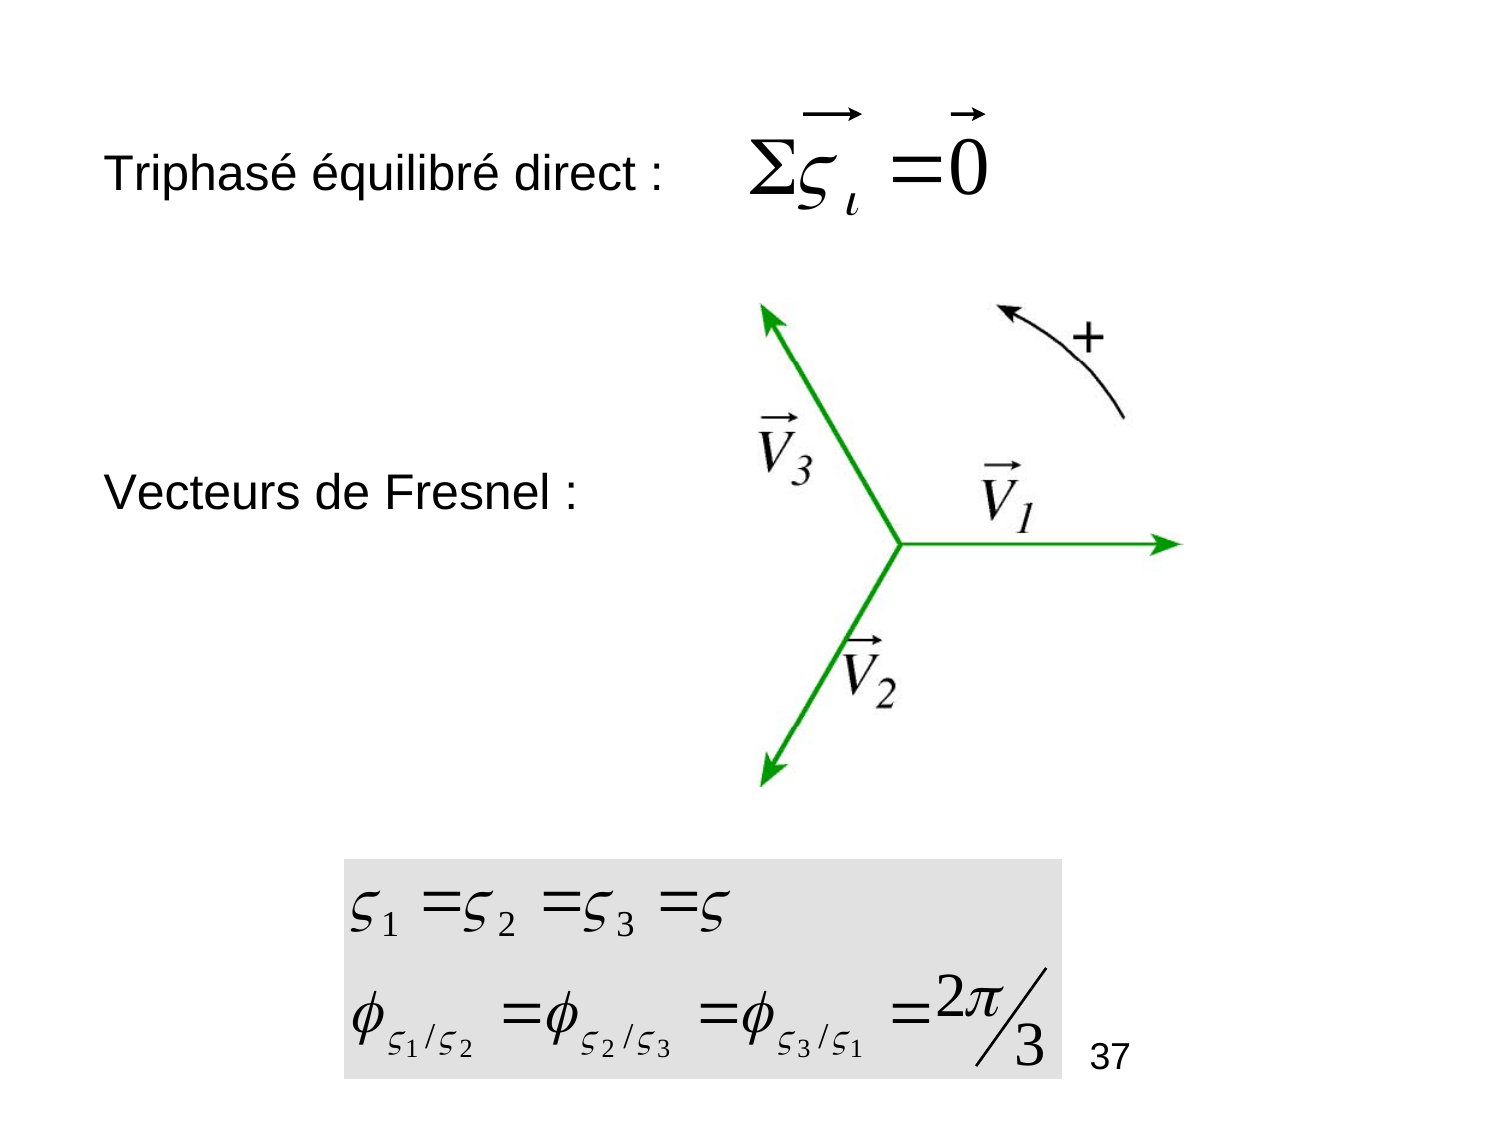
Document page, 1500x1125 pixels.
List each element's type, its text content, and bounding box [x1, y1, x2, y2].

text_box Vecteurs de Fresnel : [88, 452, 594, 528]
text_box Triphasé équilibré direct : [88, 132, 738, 209]
picture [738, 302, 1184, 787]
chart [738, 90, 1003, 236]
chart [344, 859, 1062, 1080]
